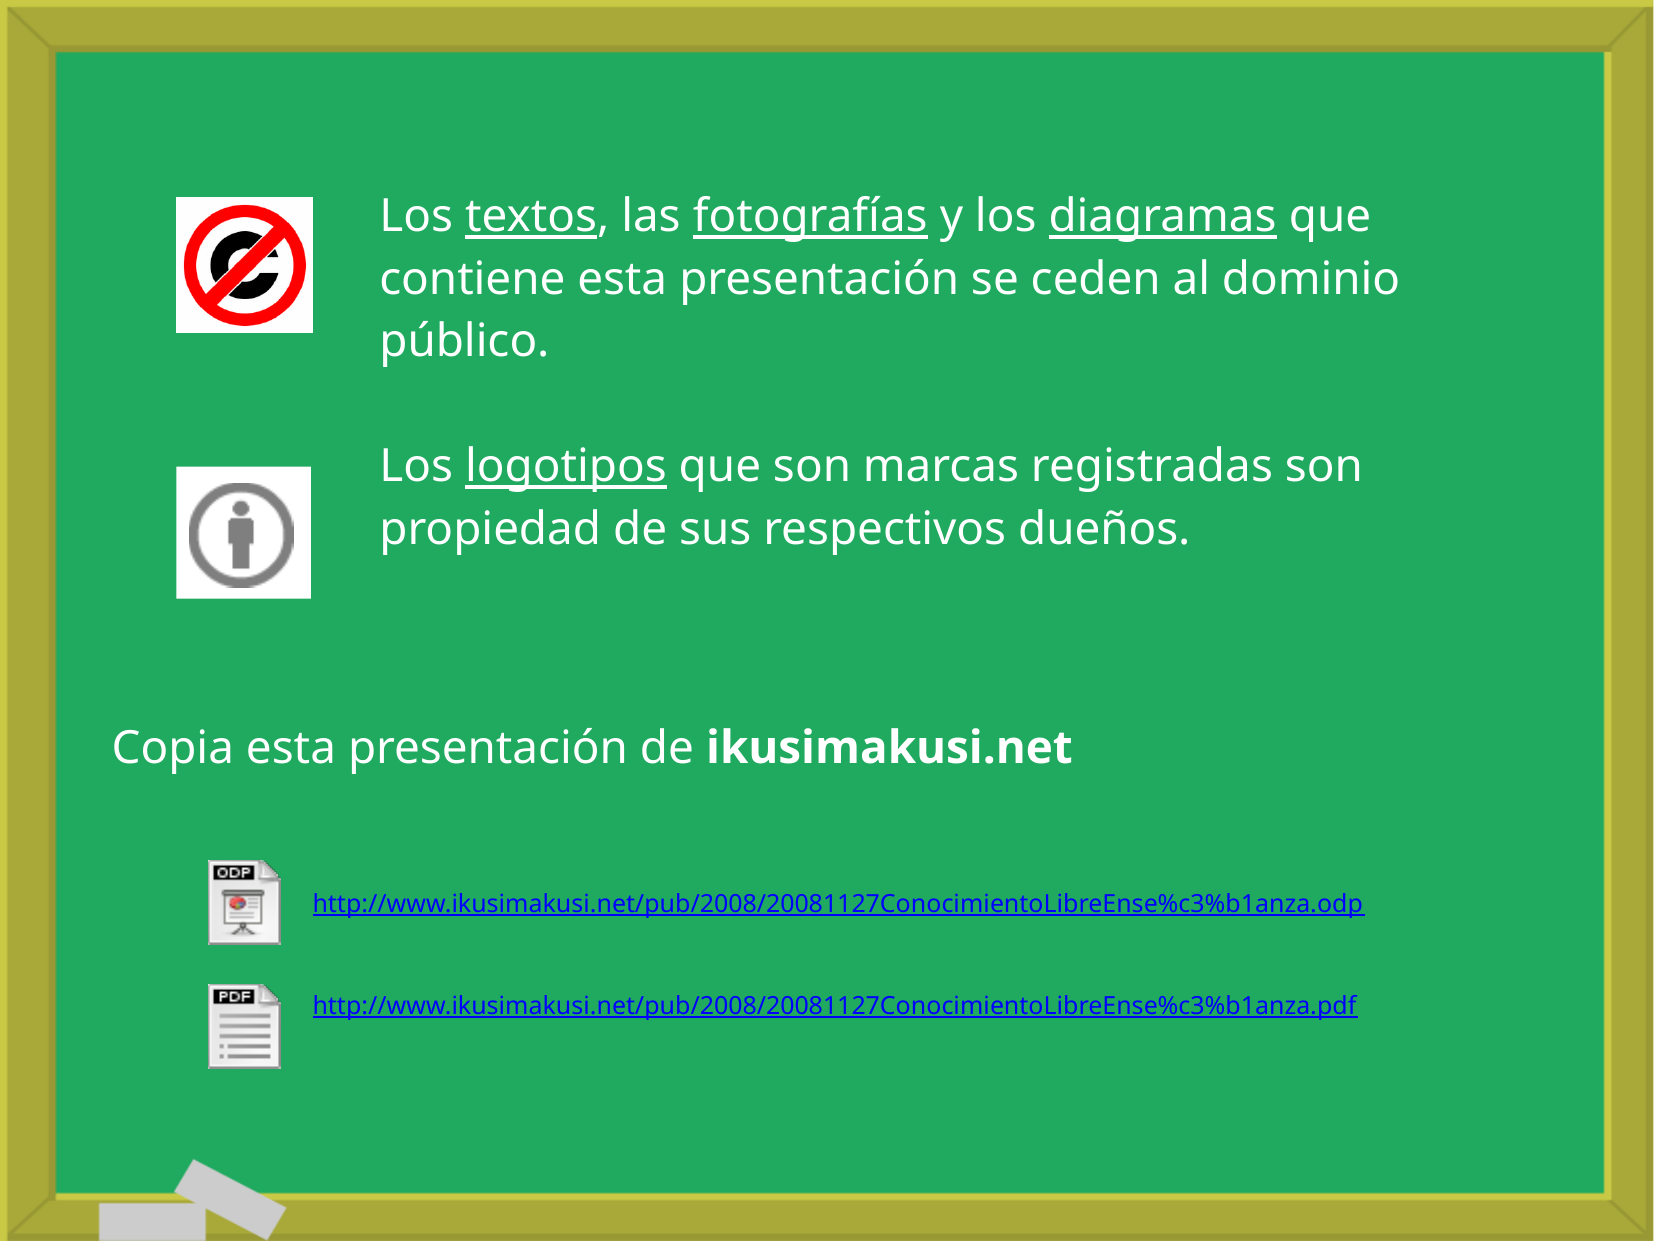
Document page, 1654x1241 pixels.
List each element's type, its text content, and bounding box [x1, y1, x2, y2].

text_box Los textos, las fotografías y los diagramas que contiene esta presentación se ceden al dominio público. Los logotipos que son marcas registradas son propiedad de sus respectivos dueños. [364, 175, 1529, 618]
picture [0, 0, 1654, 1241]
text_box Copia esta presentación de ikusimakusi.net [96, 706, 1283, 794]
text_box http://www.ikusimakusi.net/pub/2008/20081127ConocimientoLibreEnse%c3%b1anza.odp http://www.ikusimakusi.net/pub/2008/20081127ConocimientoLibreEnse%c3%b1anza.pdf [297, 878, 1484, 1049]
text_box [176, 466, 311, 599]
